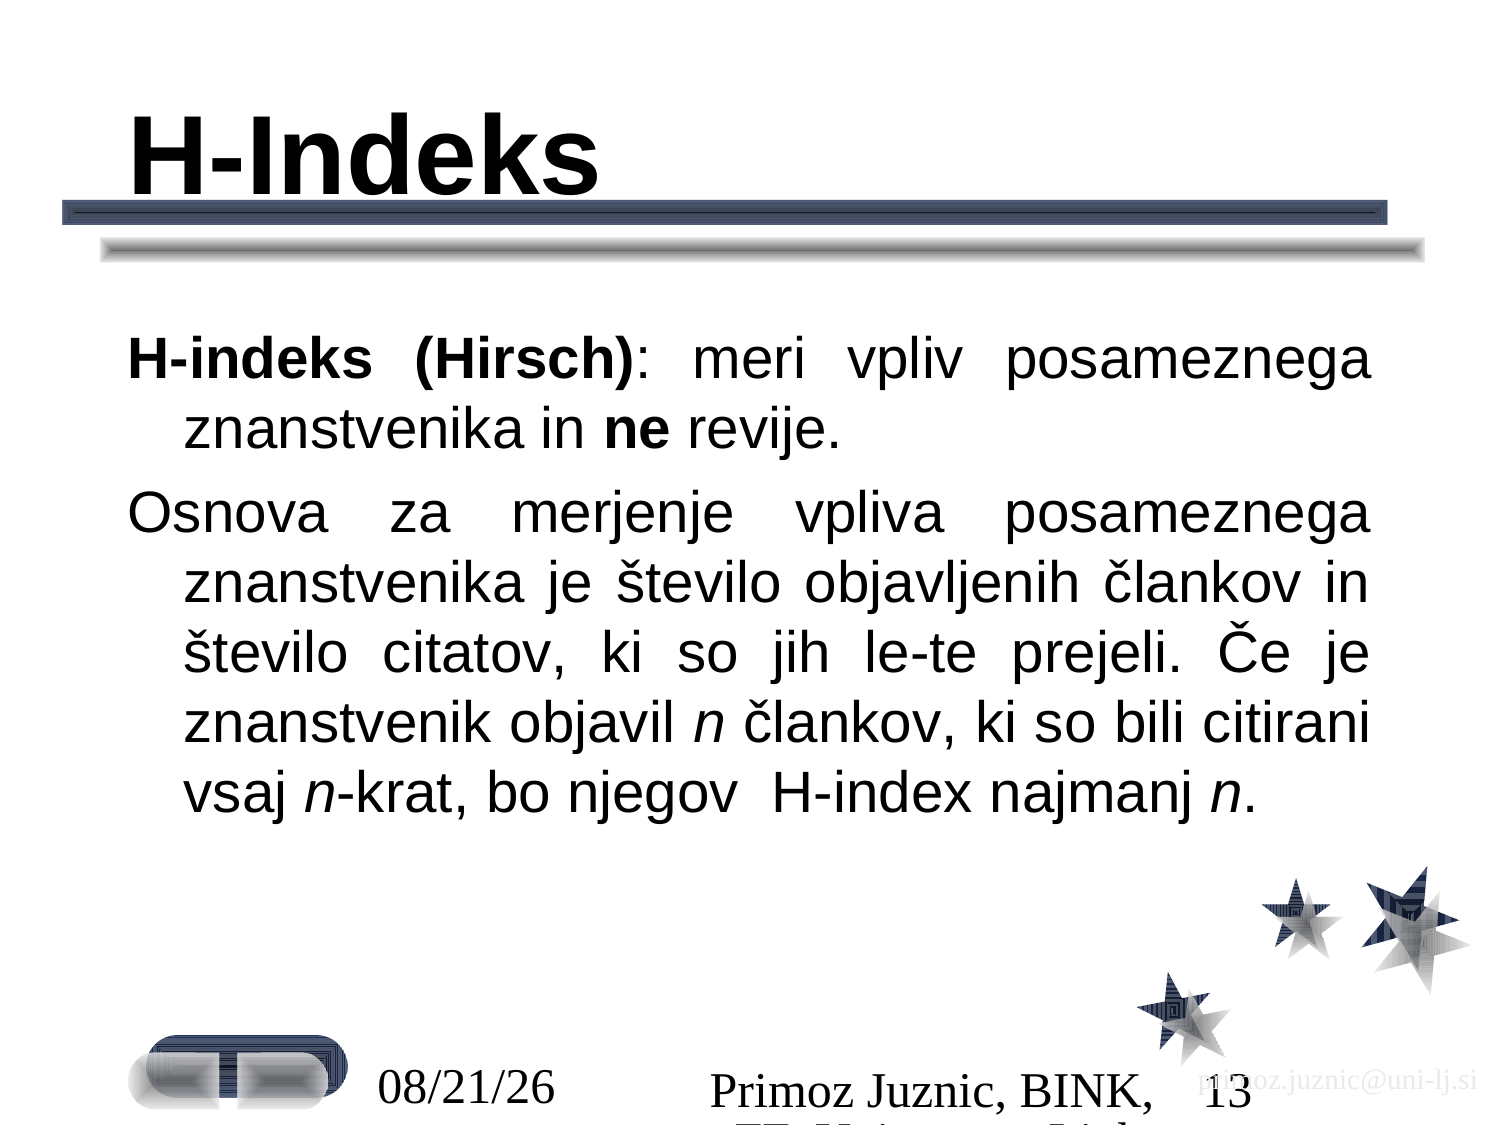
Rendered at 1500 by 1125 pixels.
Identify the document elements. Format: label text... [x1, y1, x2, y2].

title H-Indeks [112, 37, 1388, 225]
list H-indeks (Hirsch): meri vpliv posameznega znanstvenika in ne revije. Osnova za merjenje vpliva posameznega znanstvenika je število objavljenih člankov in število citatov, ki so jih le-te prejeli. Če je znanstvenik objavil n člankov, ki so bili citirani vsaj n-krat, bo njegov H-index najmanj n. [112, 312, 1388, 988]
